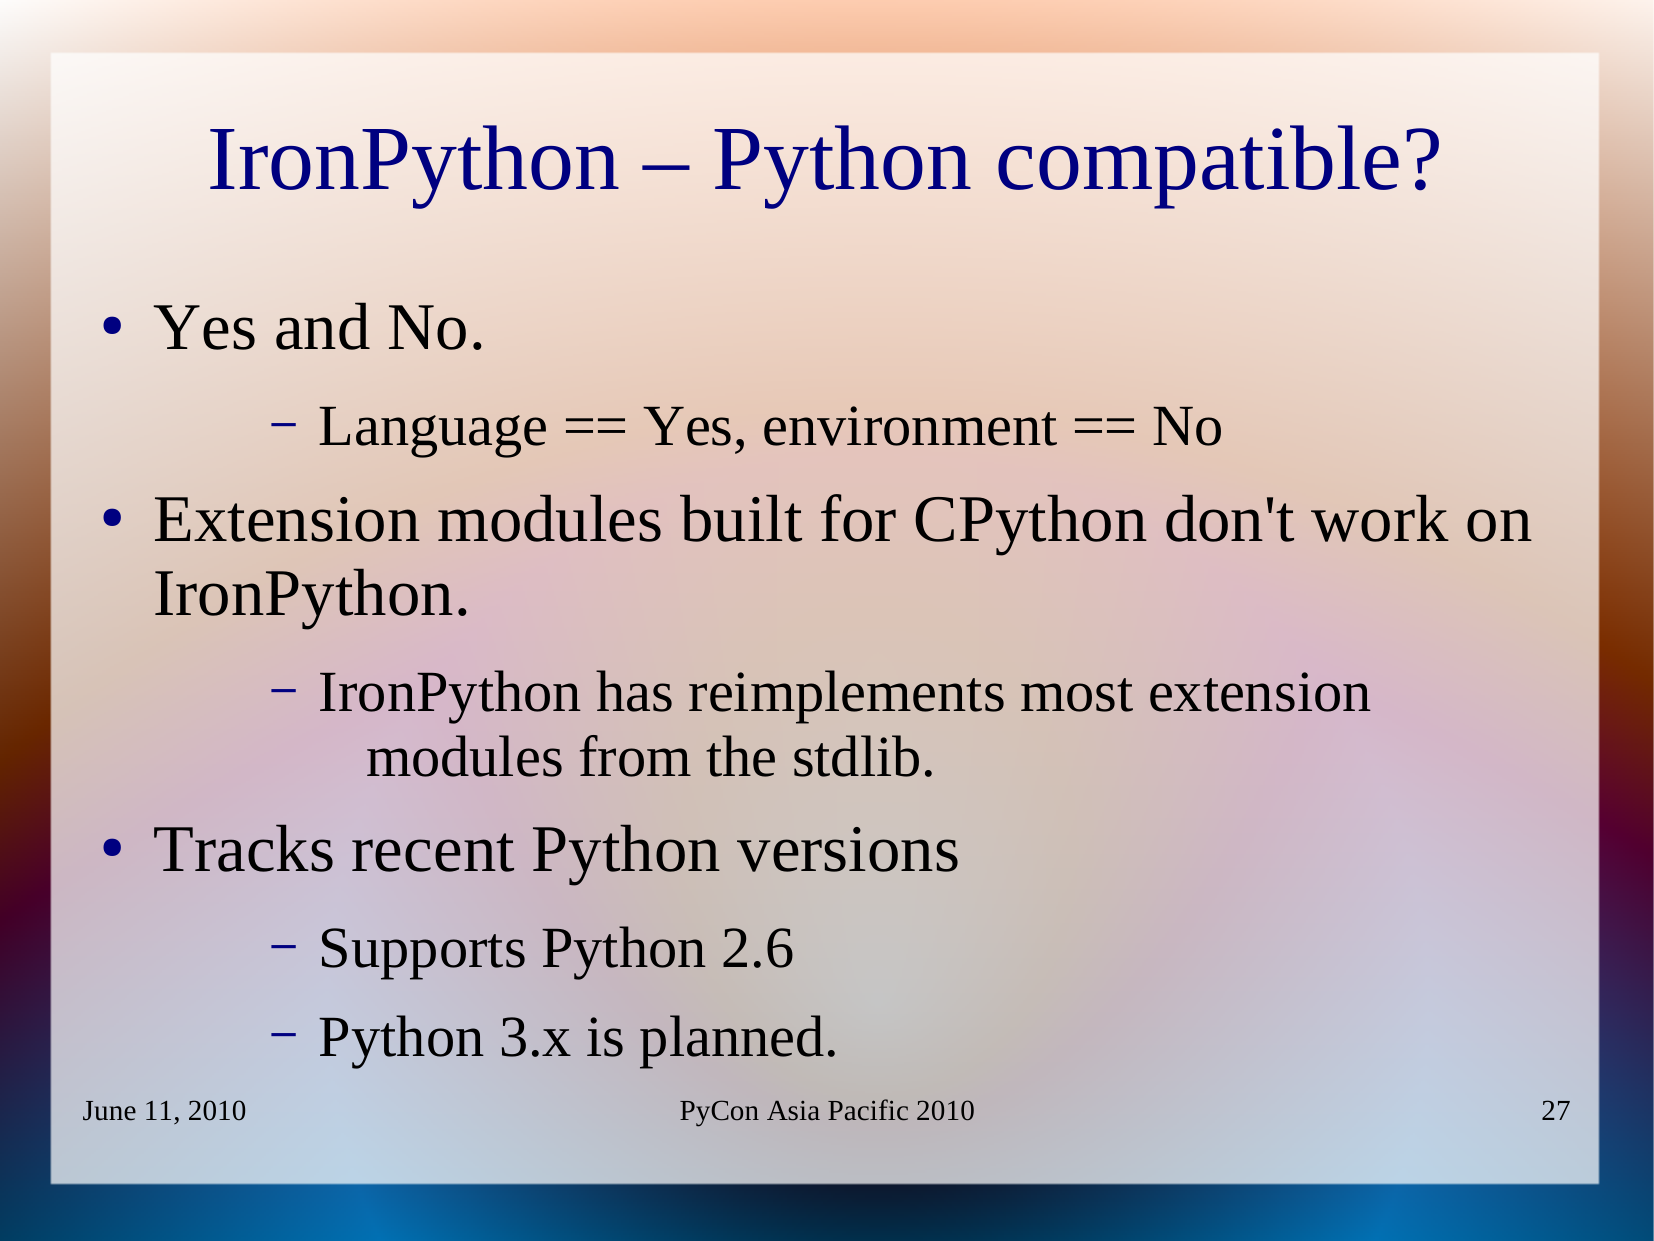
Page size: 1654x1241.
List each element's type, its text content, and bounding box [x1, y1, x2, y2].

title IronPython – Python compatible? [82, 62, 1571, 256]
list Yes and No. Language == Yes, environment == No Extension modules built for CPython don't work on IronPython. IronPython has reimplements most extension modules from the stdlib. Tracks recent Python versions Supports Python 2.6 Python 3.x is planned. [82, 290, 1571, 1074]
picture [0, 0, 1654, 1241]
